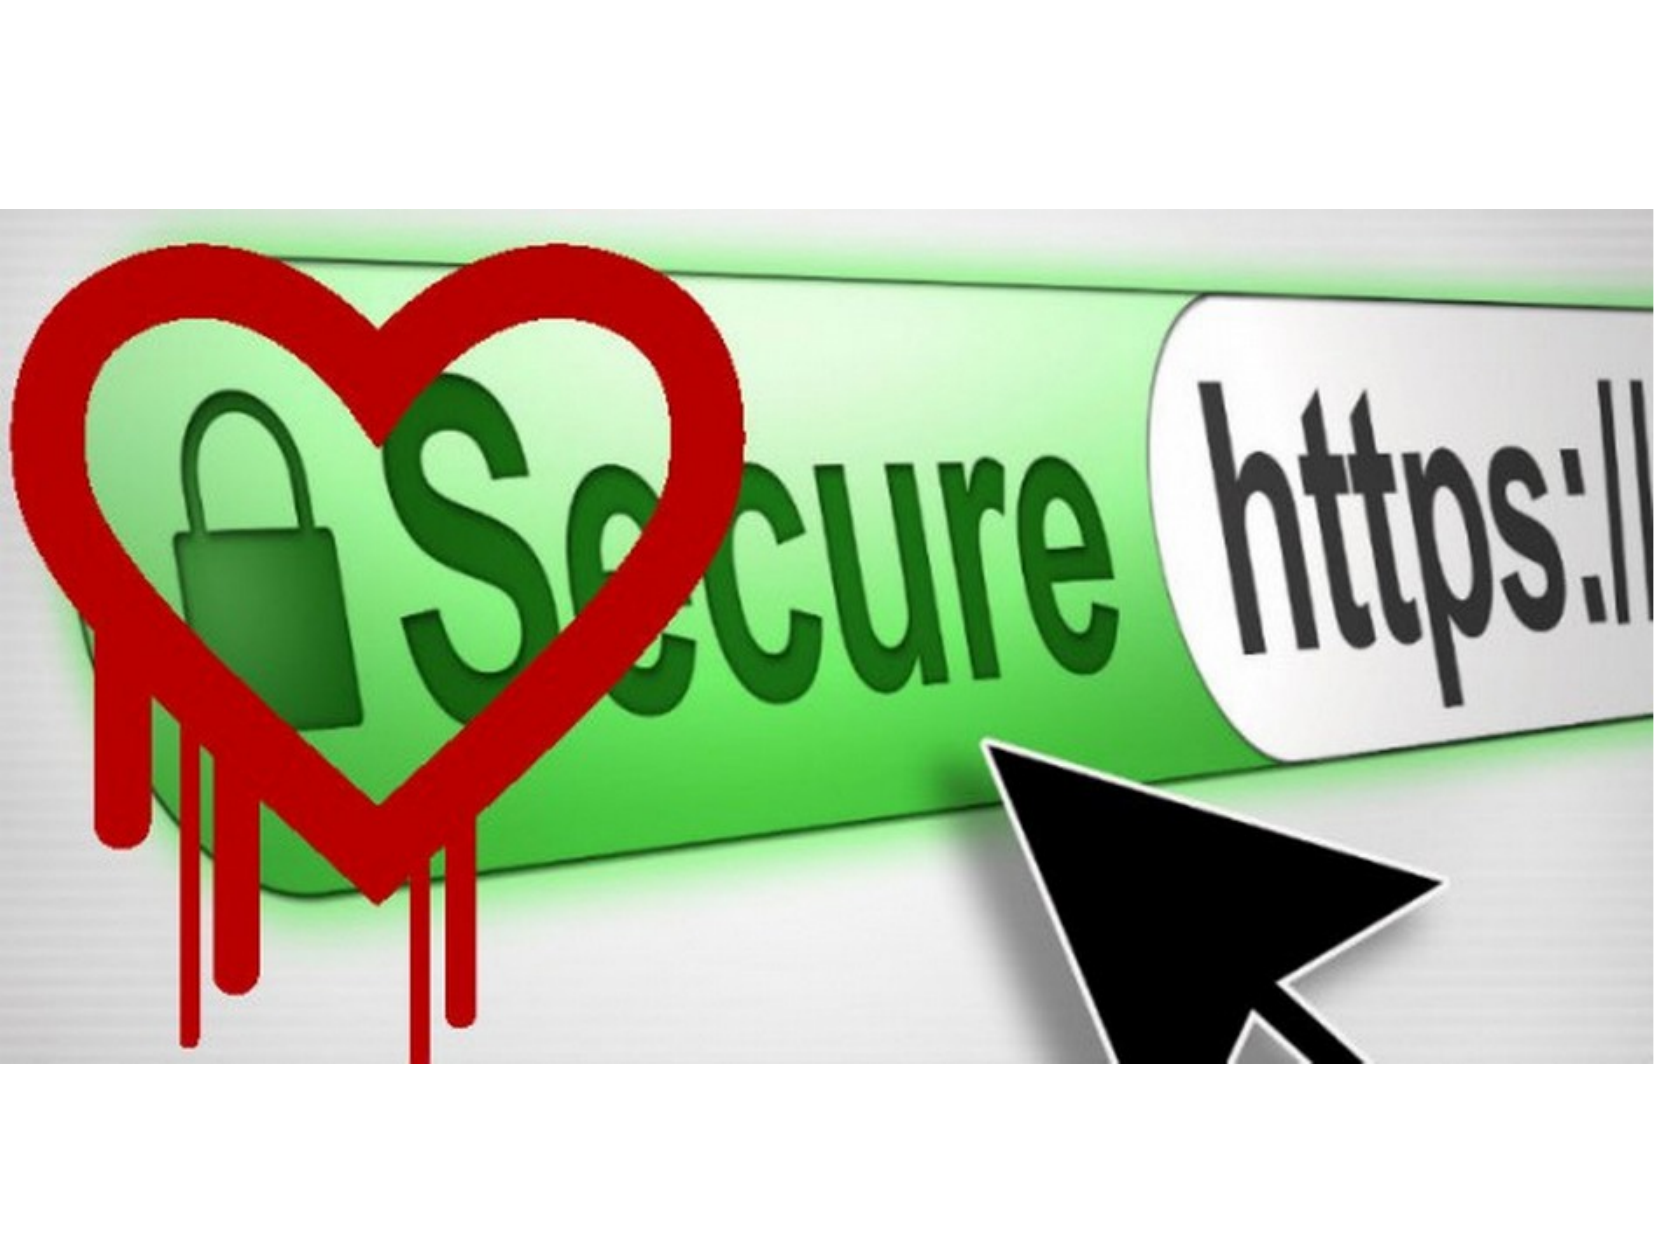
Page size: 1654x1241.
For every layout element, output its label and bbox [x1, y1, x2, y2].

picture [0, 209, 1654, 1064]
